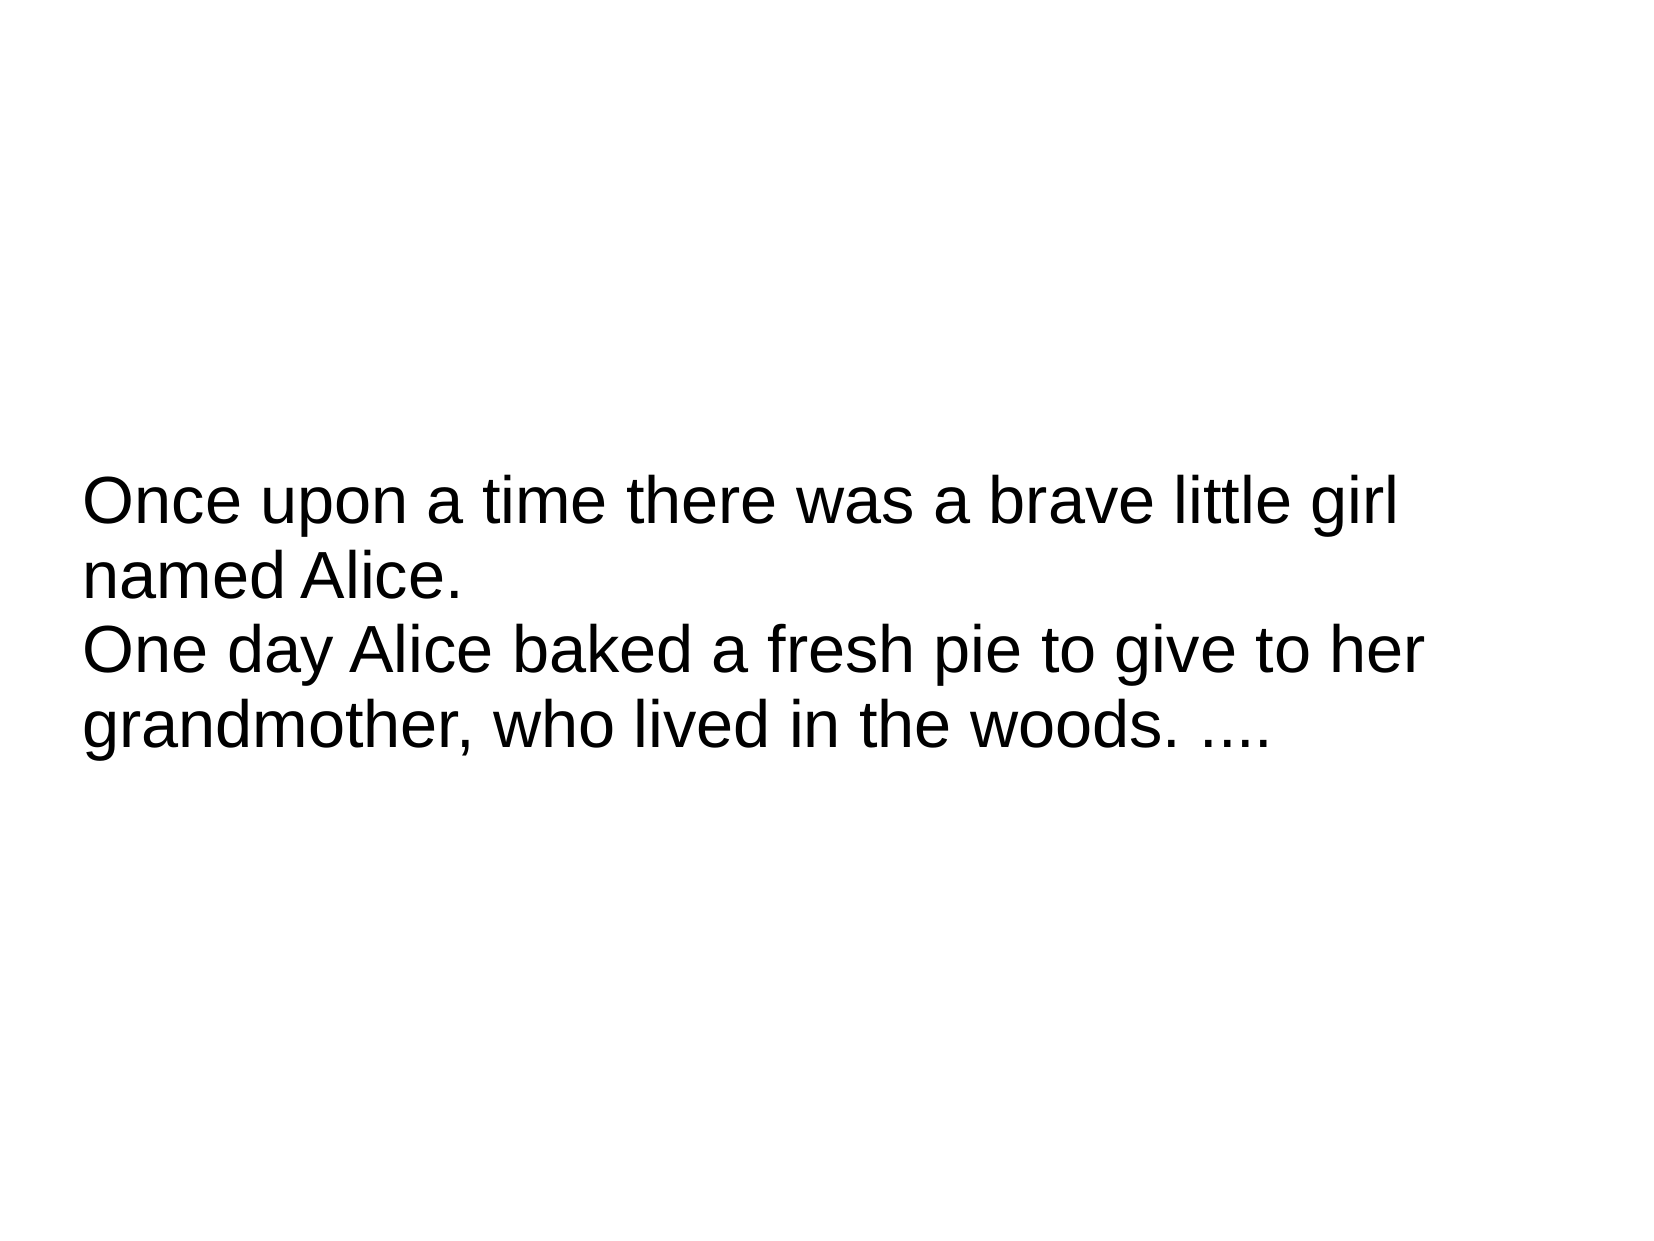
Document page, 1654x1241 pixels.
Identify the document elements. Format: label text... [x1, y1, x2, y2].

subtitle Once upon a time there was a brave little girl named Alice. One day Alice baked a fresh pie to give to her grandmother, who lived in the woods. .... [82, 290, 1571, 1010]
